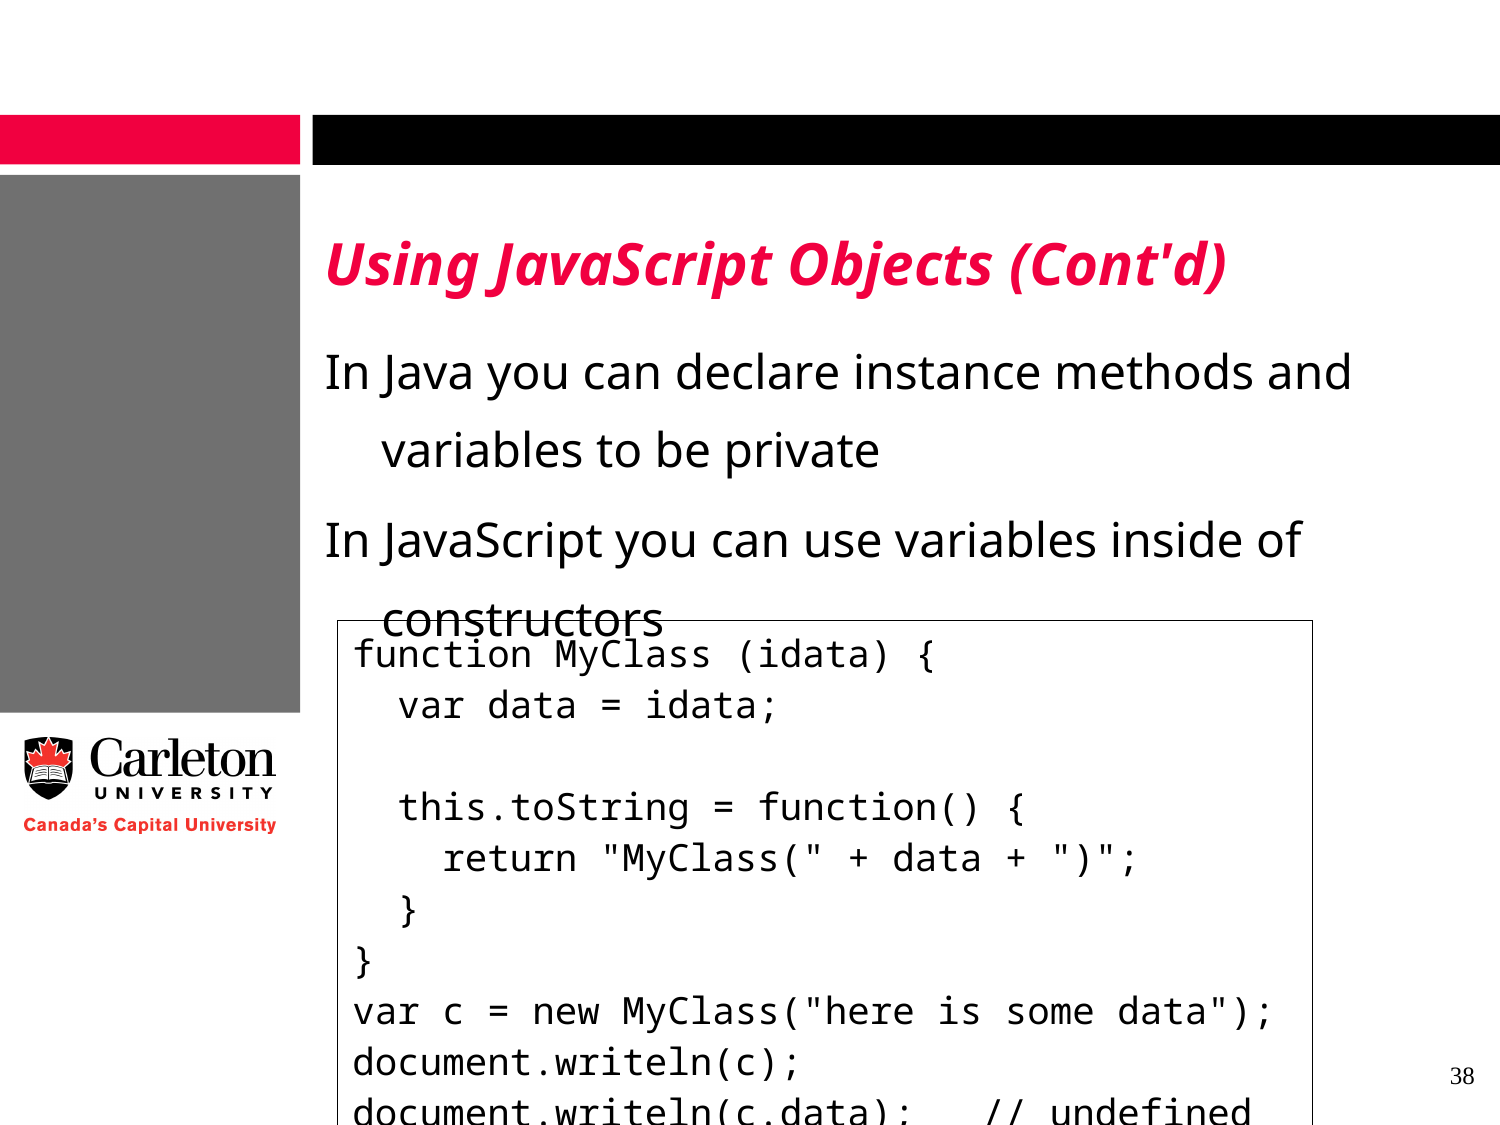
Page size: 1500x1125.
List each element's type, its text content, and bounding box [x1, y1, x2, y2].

text_box function MyClass (idata) { var data = idata; this.toString = function() { return "MyClass(" + data + ")"; } } var c = new MyClass("here is some data"); document.writeln(c); document.writeln(c.data); // undefined [337, 620, 1313, 1088]
title Using JavaScript Objects (Cont'd) [324, 194, 1450, 324]
list In Java you can declare instance methods and variables to be private In JavaScript you can use variables inside of constructors [324, 324, 1450, 1036]
picture [24, 737, 276, 834]
